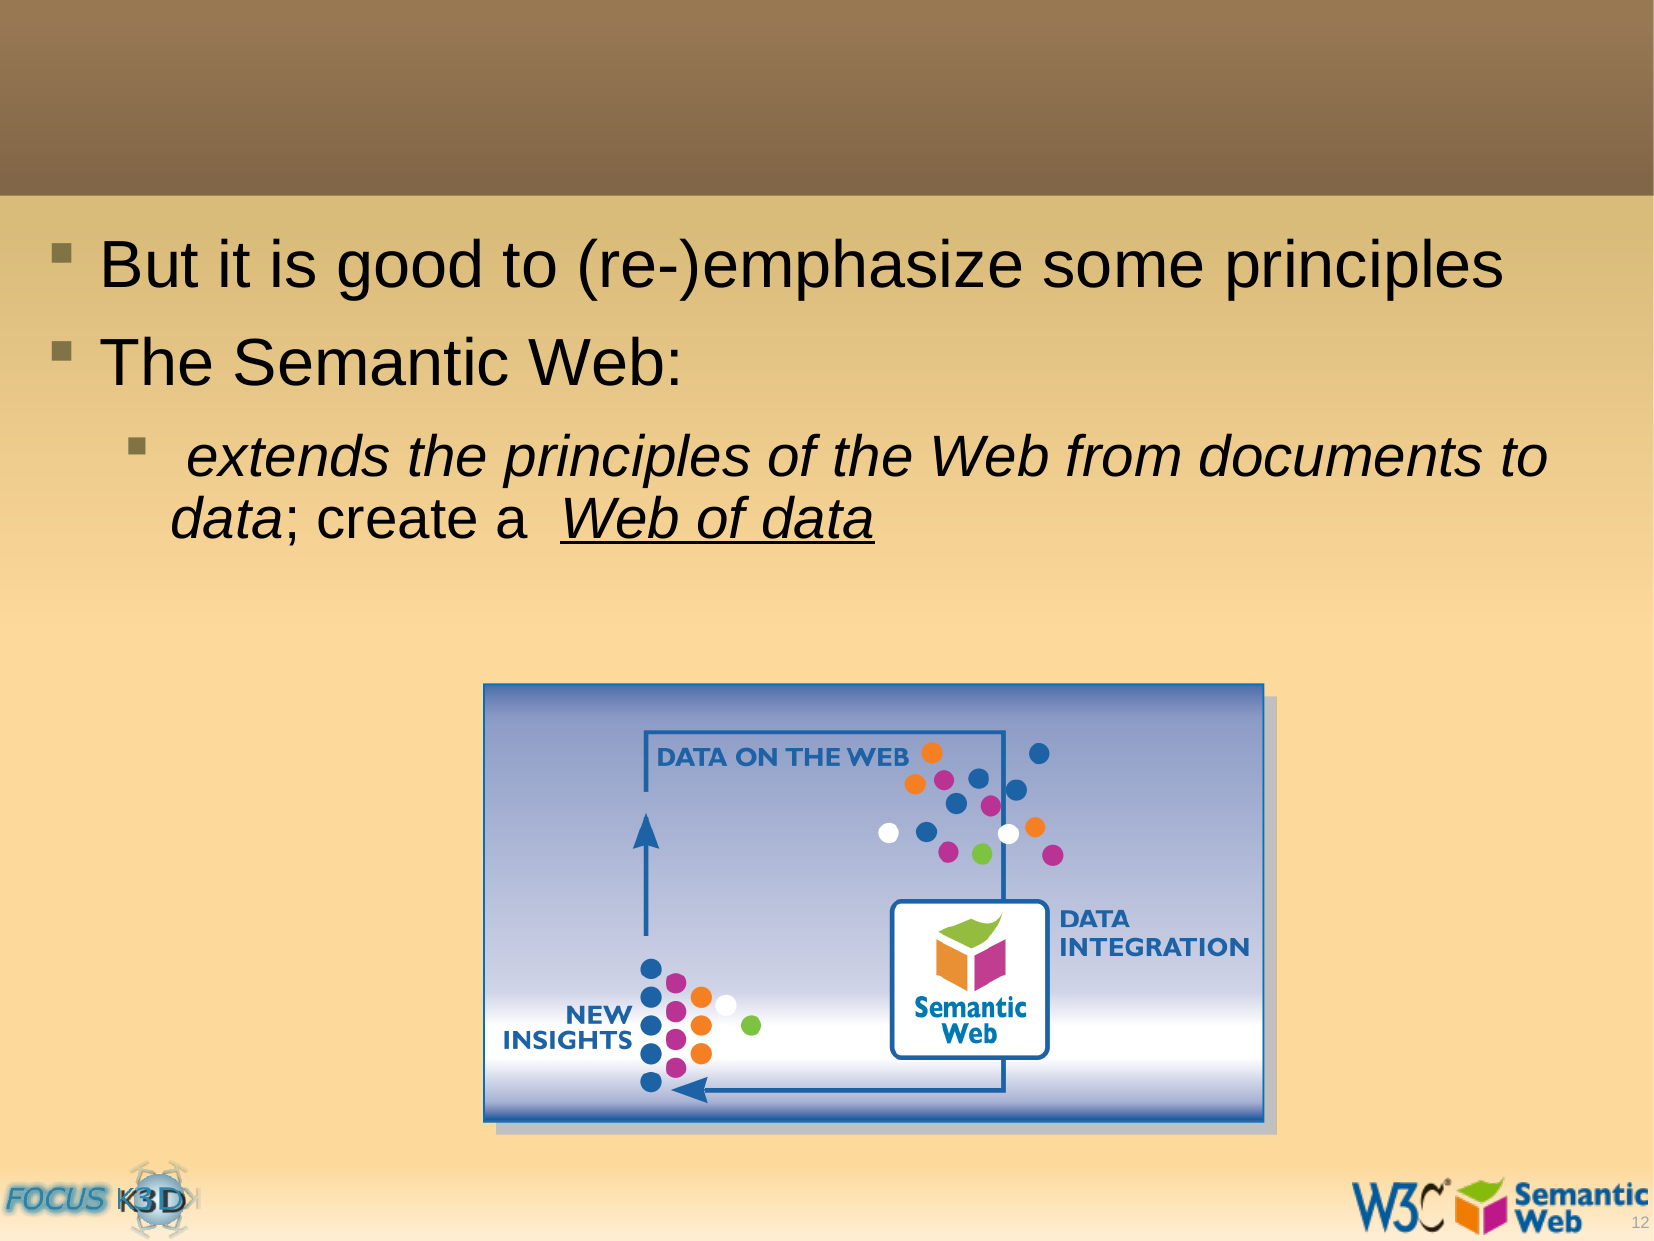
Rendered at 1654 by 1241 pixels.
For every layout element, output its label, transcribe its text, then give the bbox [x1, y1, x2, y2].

picture [0, 0, 1654, 1241]
list But it is good to (re-)emphasize some principles The Semantic Web: extends the principles of the Web from documents to data; create a Web of data [29, 218, 1624, 1205]
